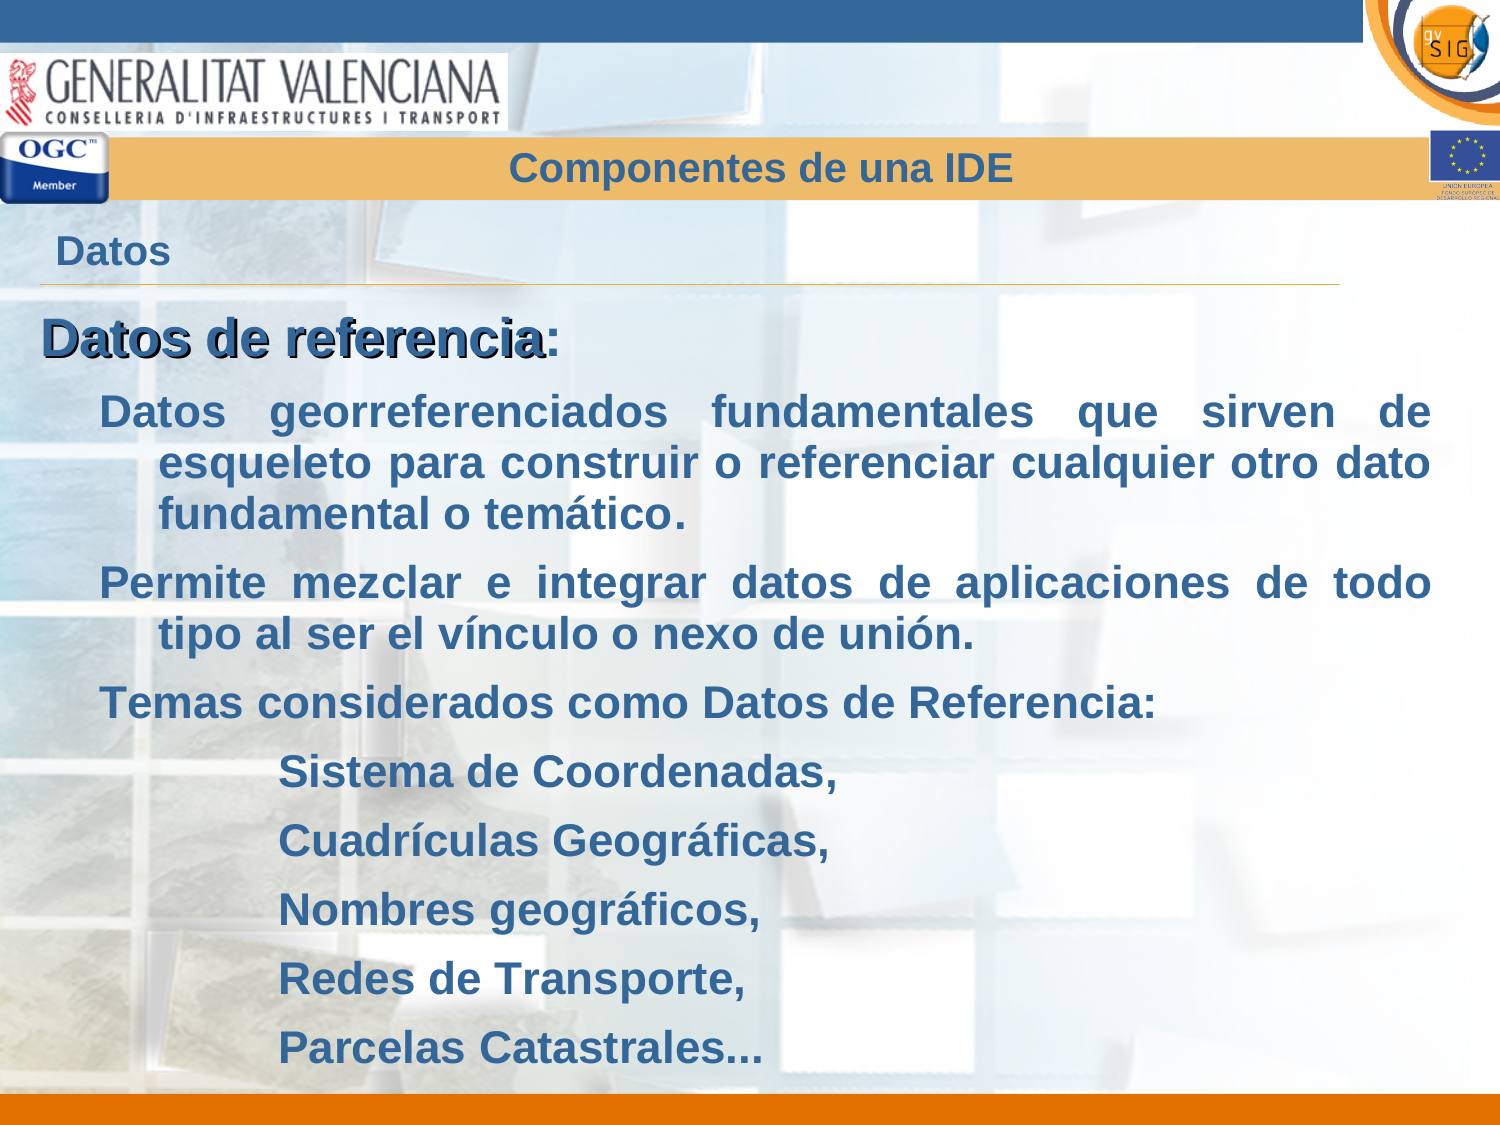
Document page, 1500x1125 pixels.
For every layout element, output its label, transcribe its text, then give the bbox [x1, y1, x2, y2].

text_box Componentes de una IDE [145, 146, 1389, 202]
picture [1429, 129, 1500, 200]
text_box Datos [40, 222, 1196, 286]
picture [1363, 0, 1500, 127]
text_box Datos de referencia: Datos georreferenciados fundamentales que sirven de esqueleto para construir o referenciar cualquier otro dato fundamental o temático . Permite mezclar e integrar datos de aplicaciones de todo tipo al ser el vínculo o nexo de unión. Temas considerados como Datos de Referencia: Sistema de Coordenadas, Cuadrículas Geográficas, Nombres geográficos, Redes de Transporte, Parcelas Catastrales... [40, 307, 1434, 1125]
picture [0, 132, 109, 204]
picture [0, 53, 508, 131]
